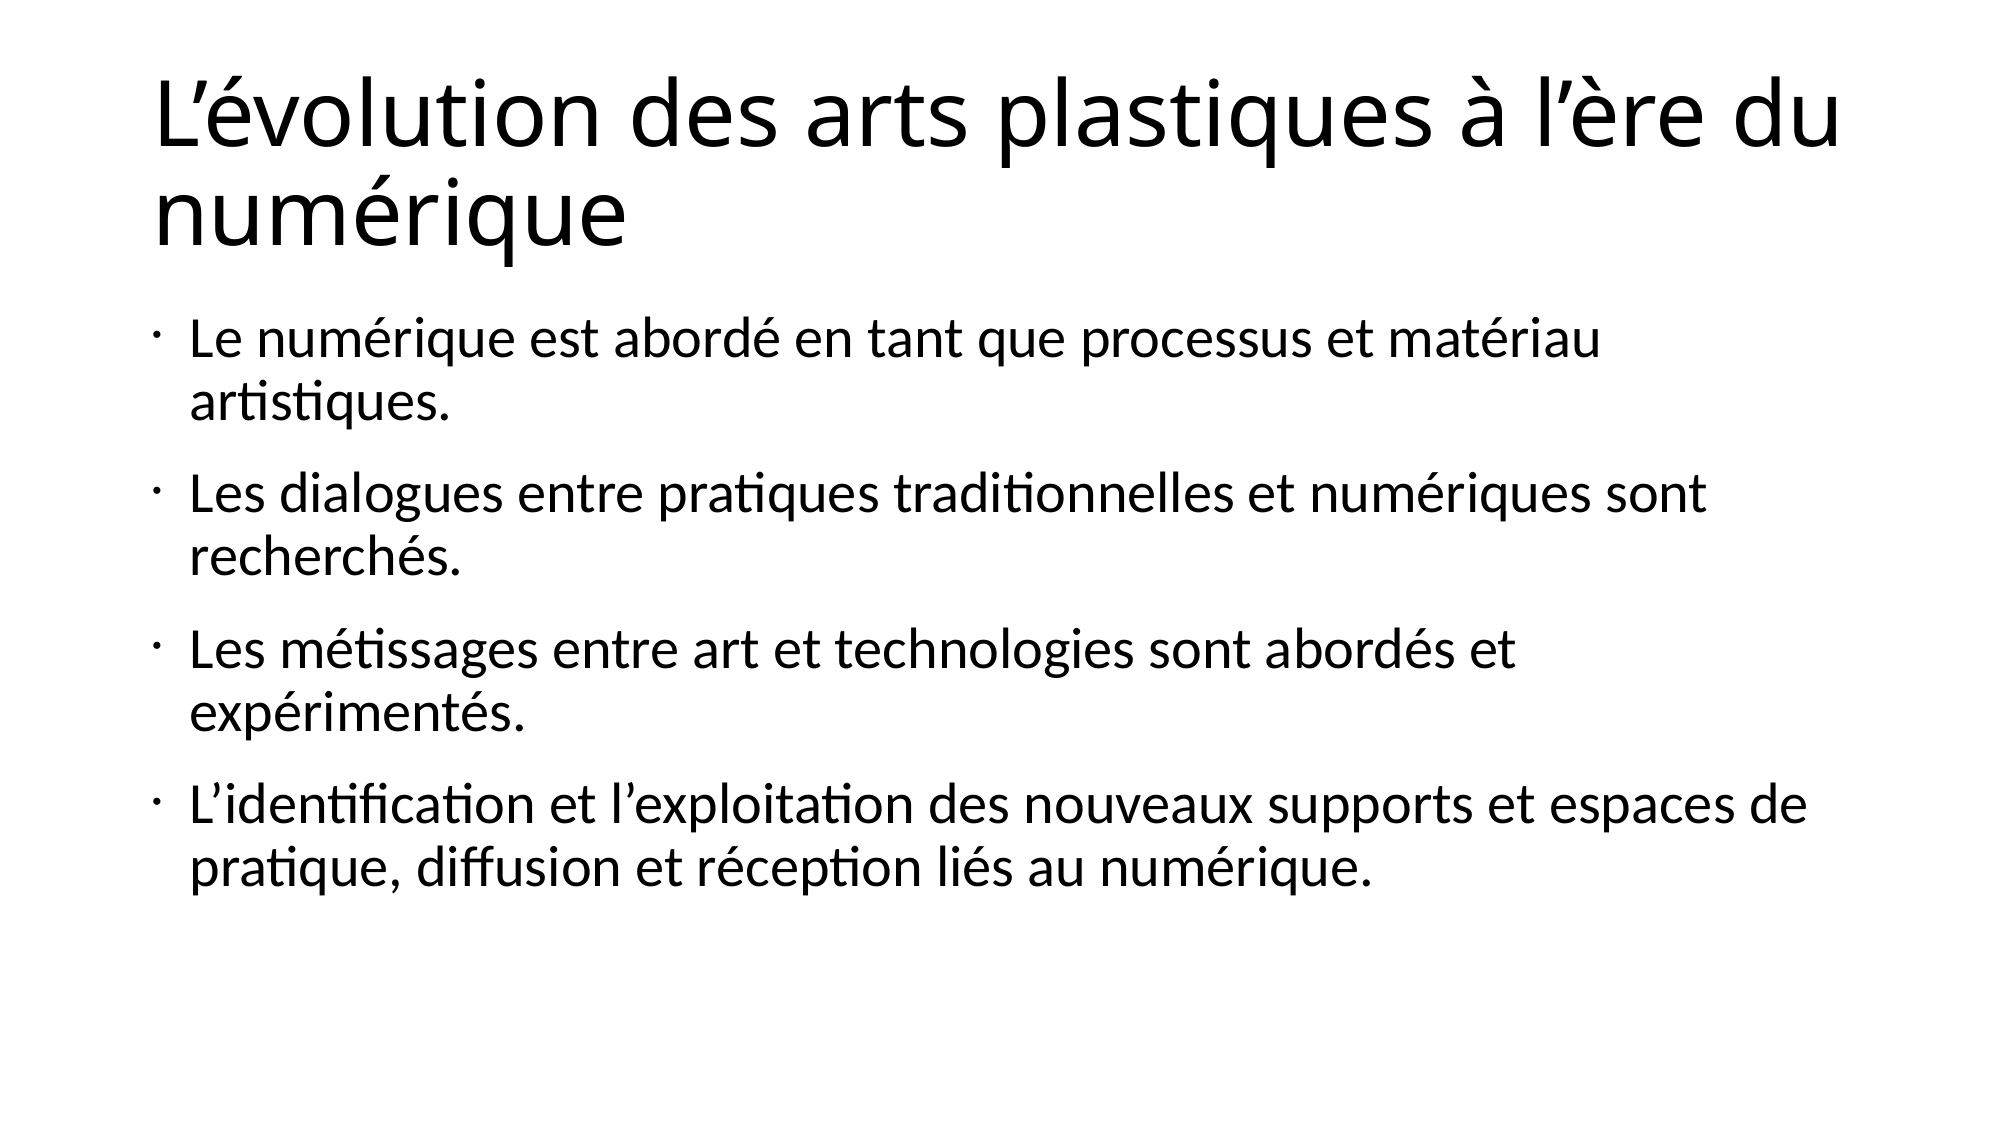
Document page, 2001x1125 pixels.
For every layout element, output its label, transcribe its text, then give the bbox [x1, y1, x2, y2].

title L’évolution des arts plastiques à l’ère du numérique [137, 59, 1863, 278]
list Le numérique est abordé en tant que processus et matériau artistiques. Les dialogues entre pratiques traditionnelles et numériques sont recherchés. Les métissages entre art et technologies sont abordés et expérimentés. L’identification et l’exploitation des nouveaux supports et espaces de pratique, diffusion et réception liés au numérique. [137, 299, 1863, 1014]
